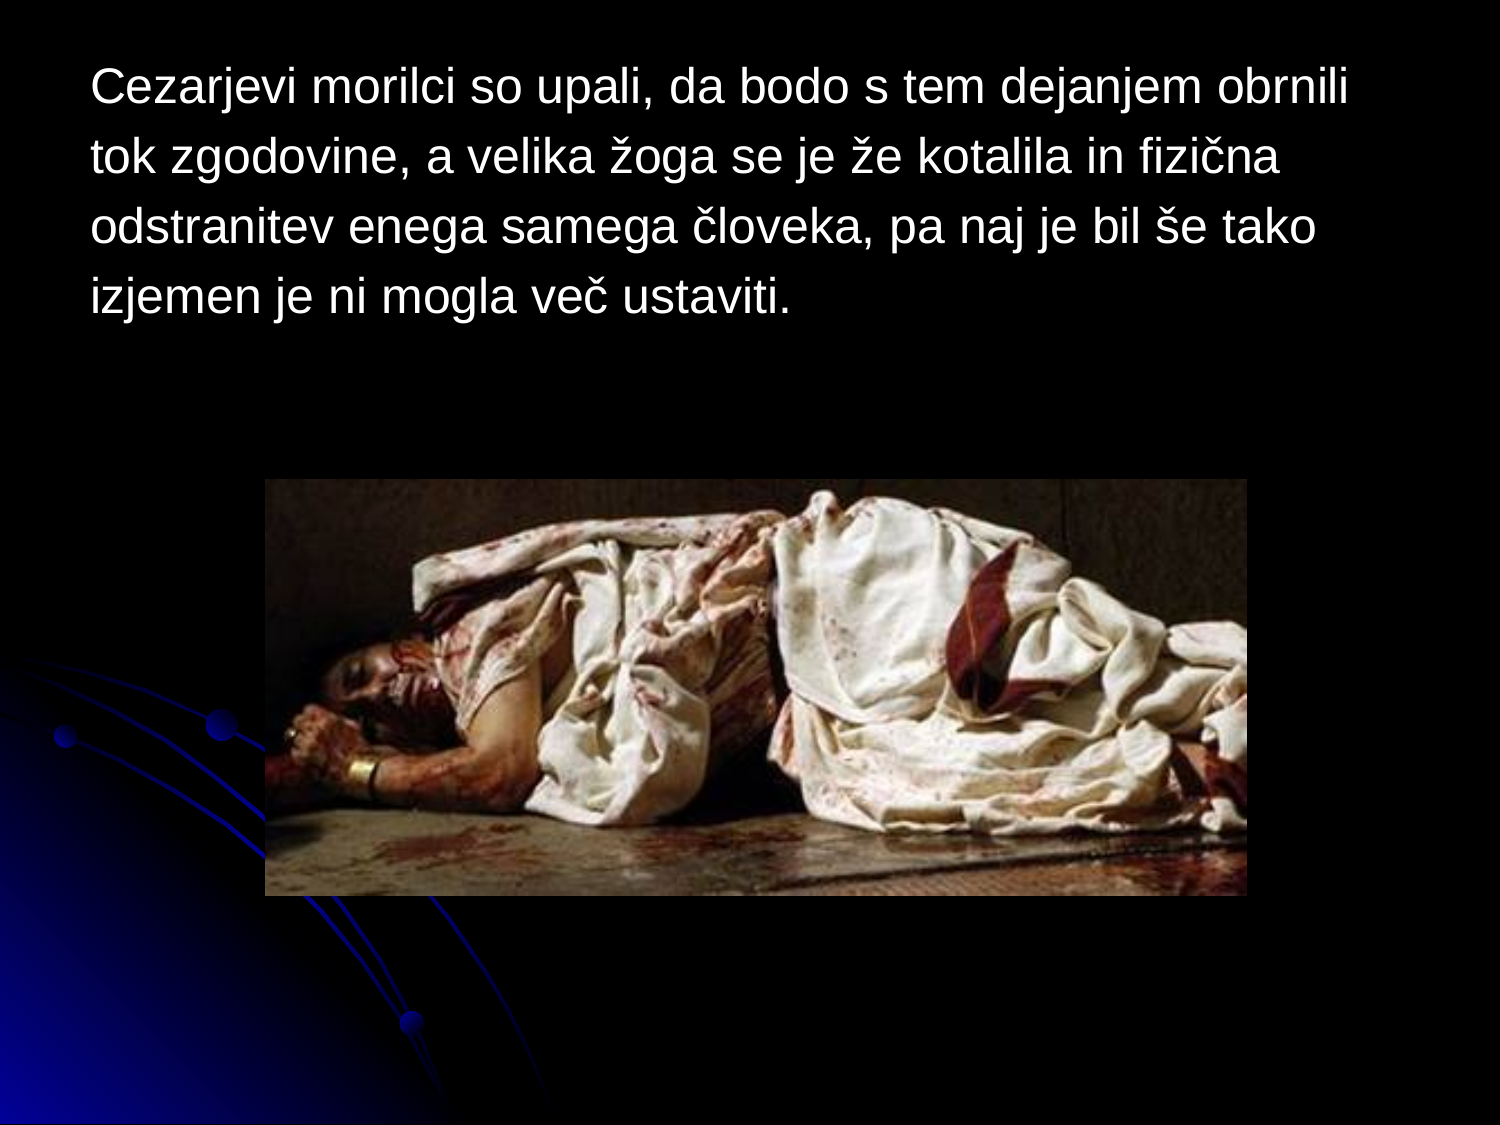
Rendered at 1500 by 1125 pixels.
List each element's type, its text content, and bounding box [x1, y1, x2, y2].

picture [265, 479, 1247, 897]
list Cezarjevi morilci so upali, da bodo s tem dejanjem obrnili tok zgodovine, a velika žoga se je že kotalila in fizična odstranitev enega samega človeka, pa naj je bil še tako izjemen je ni mogla več ustaviti. [75, 45, 1425, 1006]
